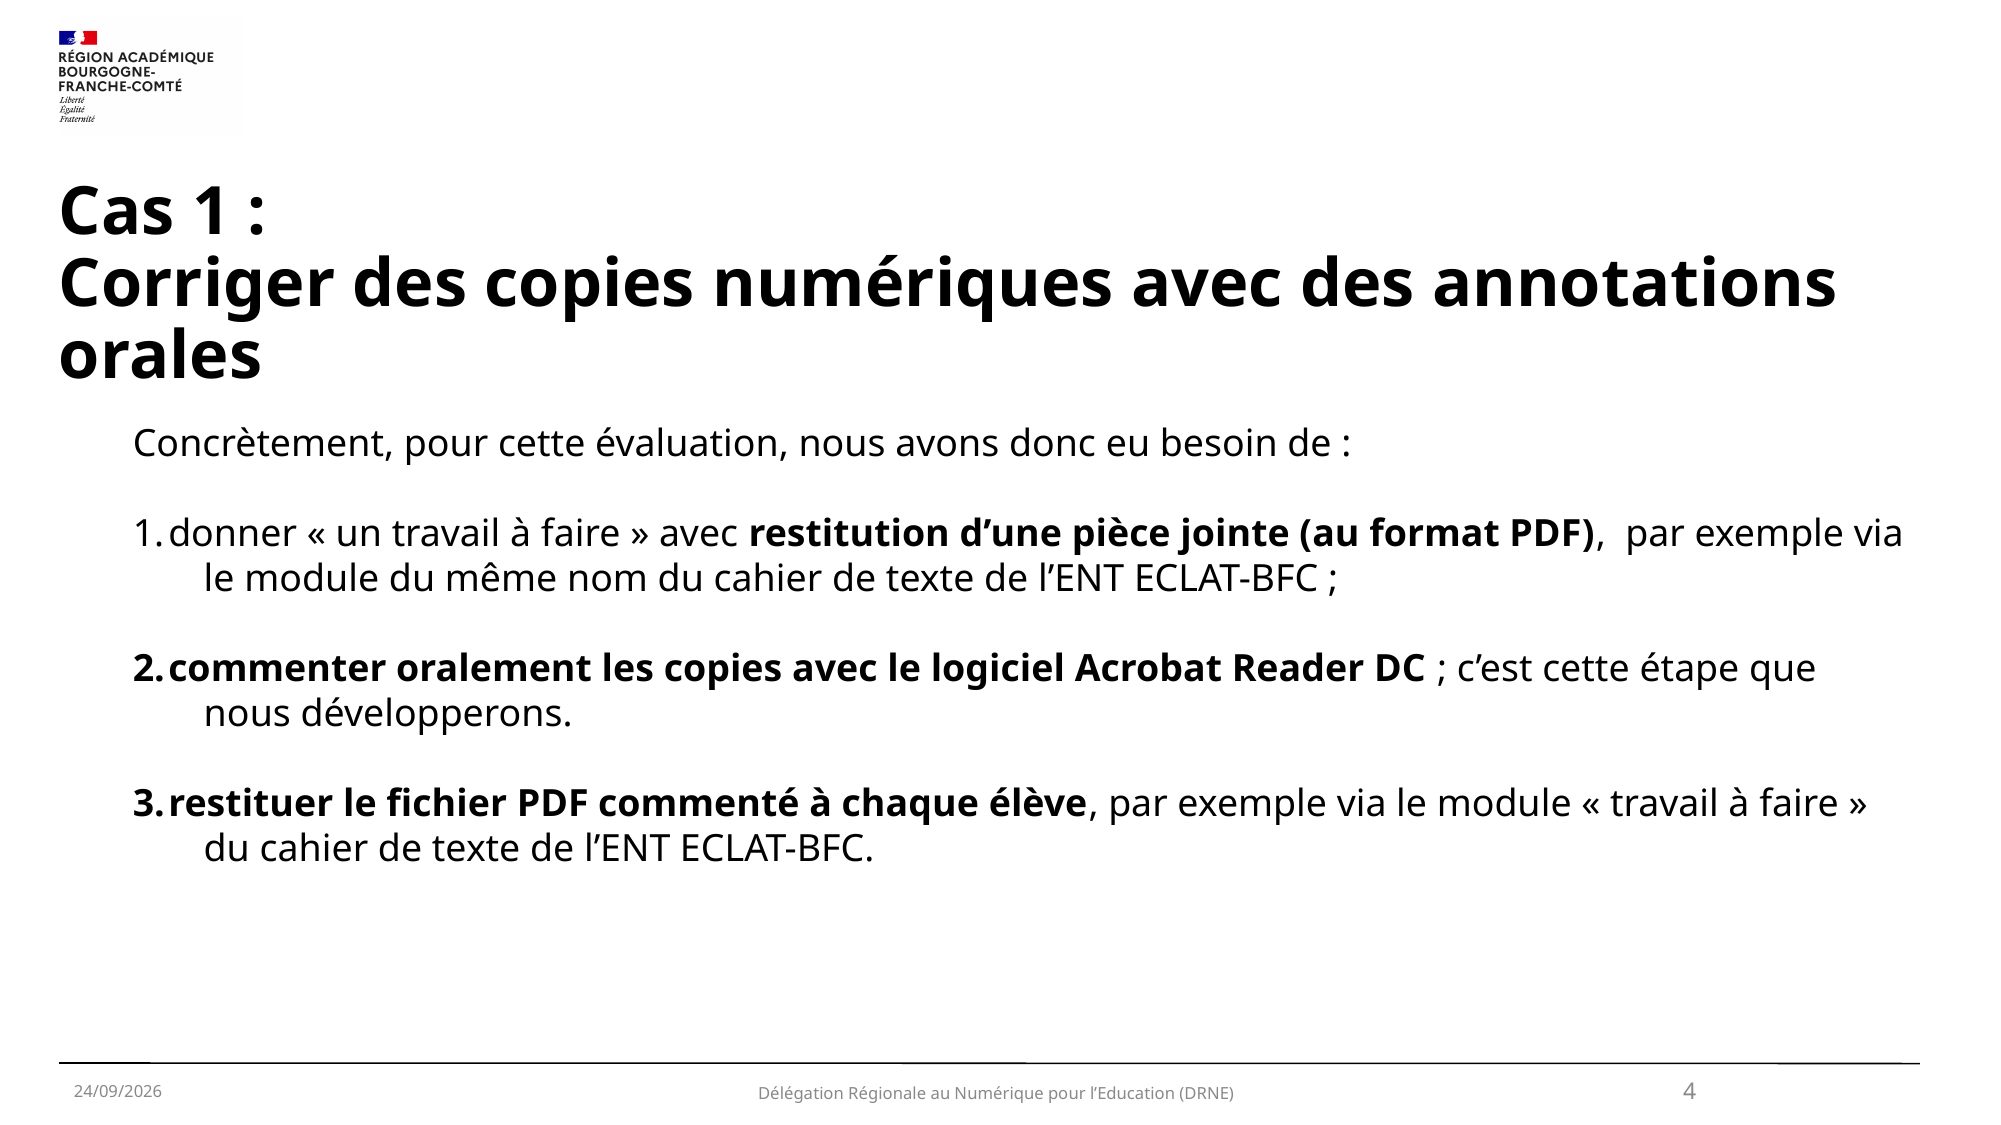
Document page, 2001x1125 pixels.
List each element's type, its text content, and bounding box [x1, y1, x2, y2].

text_box 4 [1683, 1062, 1919, 1122]
text_box Concrètement, pour cette évaluation, nous avons donc eu besoin de : donner « un travail à faire » avec restitution d’une pièce jointe (au format PDF), par exemple via le module du même nom du cahier de texte de l’ENT ECLAT-BFC ; commenter oralement les copies avec le logiciel Acrobat Reader DC ; c’est cette étape que nous développerons. restituer le fichier PDF commenté à chaque élève, par exemple via le module « travail à faire » du cahier de texte de l’ENT ECLAT-BFC. [118, 412, 1919, 903]
title Cas 1 : Corriger des copies numériques avec des annotations orales [59, 177, 1919, 325]
text_box 29/10/2024 [59, 1062, 295, 1122]
text_box Délégation Régionale au Numérique pour l’Education (DRNE) [546, 1063, 1432, 1123]
